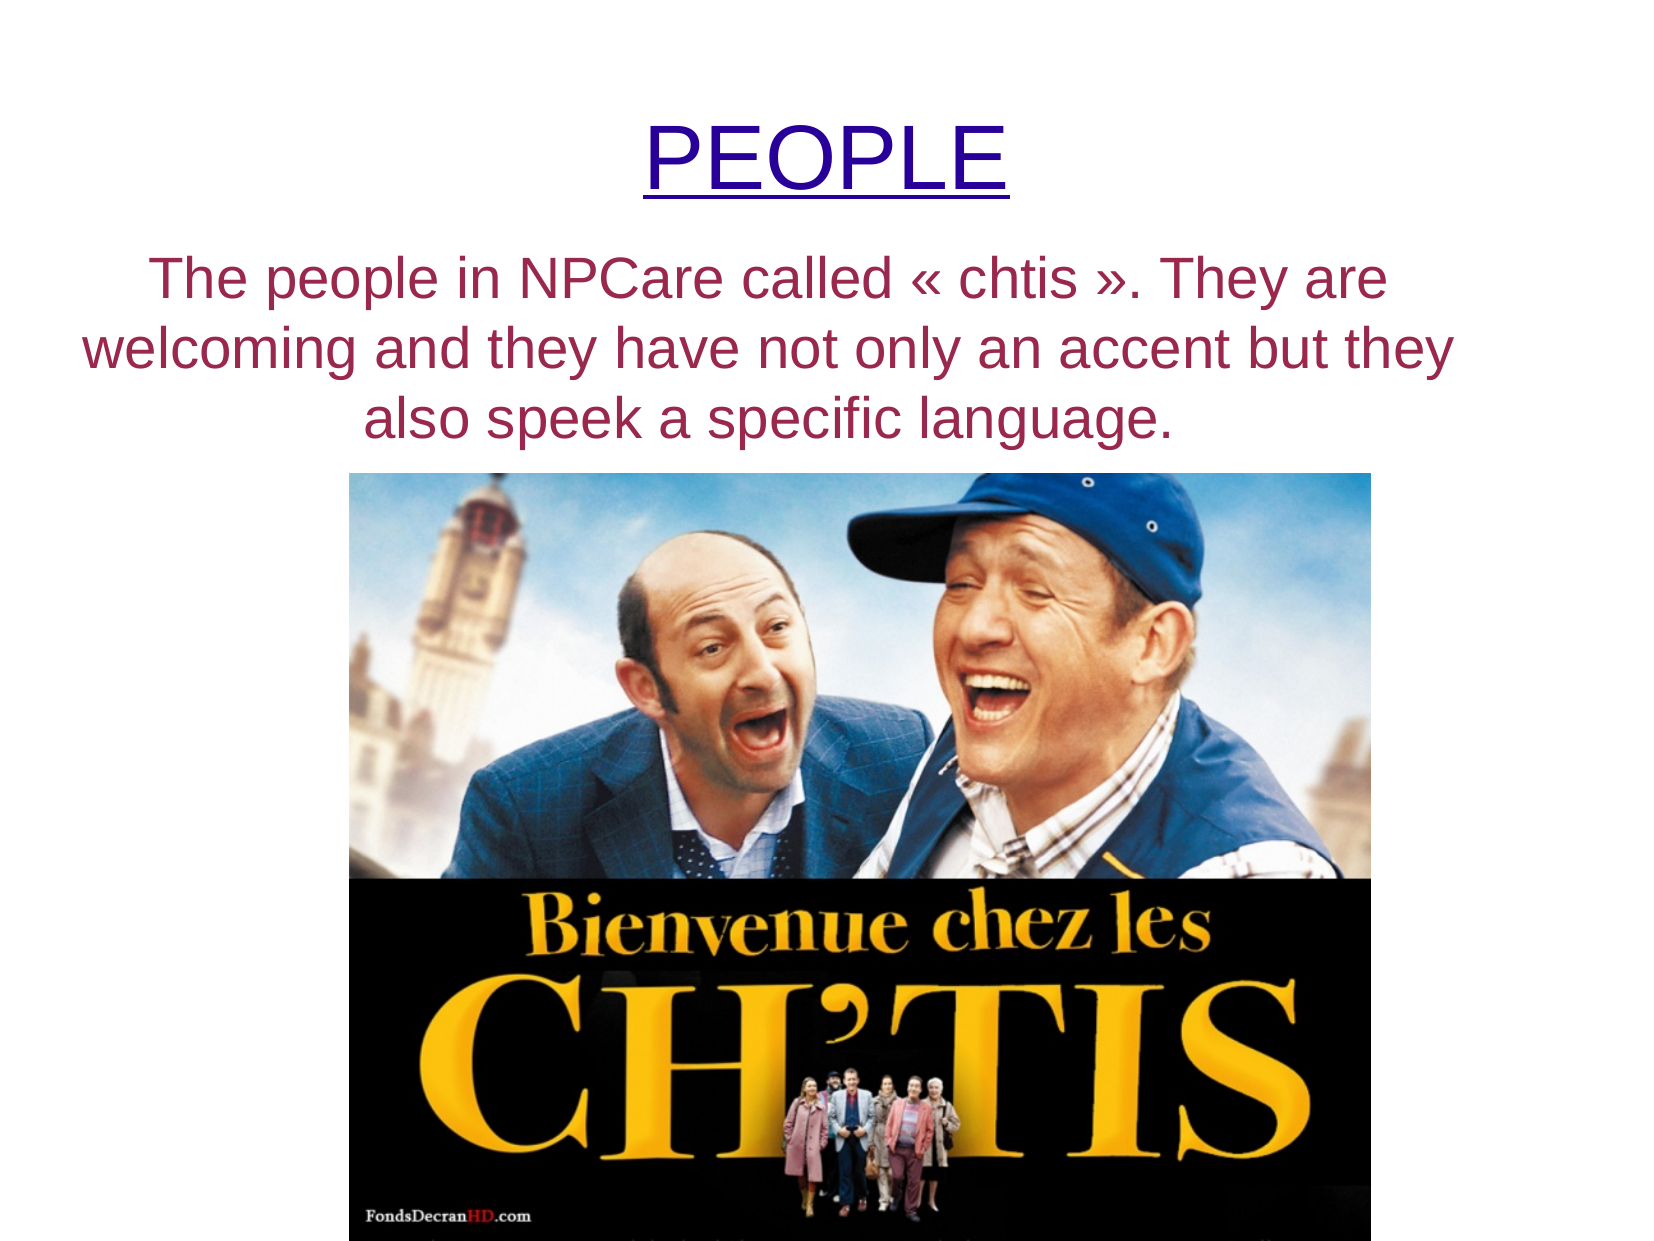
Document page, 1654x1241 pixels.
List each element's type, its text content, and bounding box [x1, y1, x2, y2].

list The people in NPCare called « chtis ». They are welcoming and they have not only an accent but they also speek a specific language. [82, 240, 1571, 474]
picture [349, 473, 1371, 1241]
title PEOPLE [82, 97, 1571, 209]
